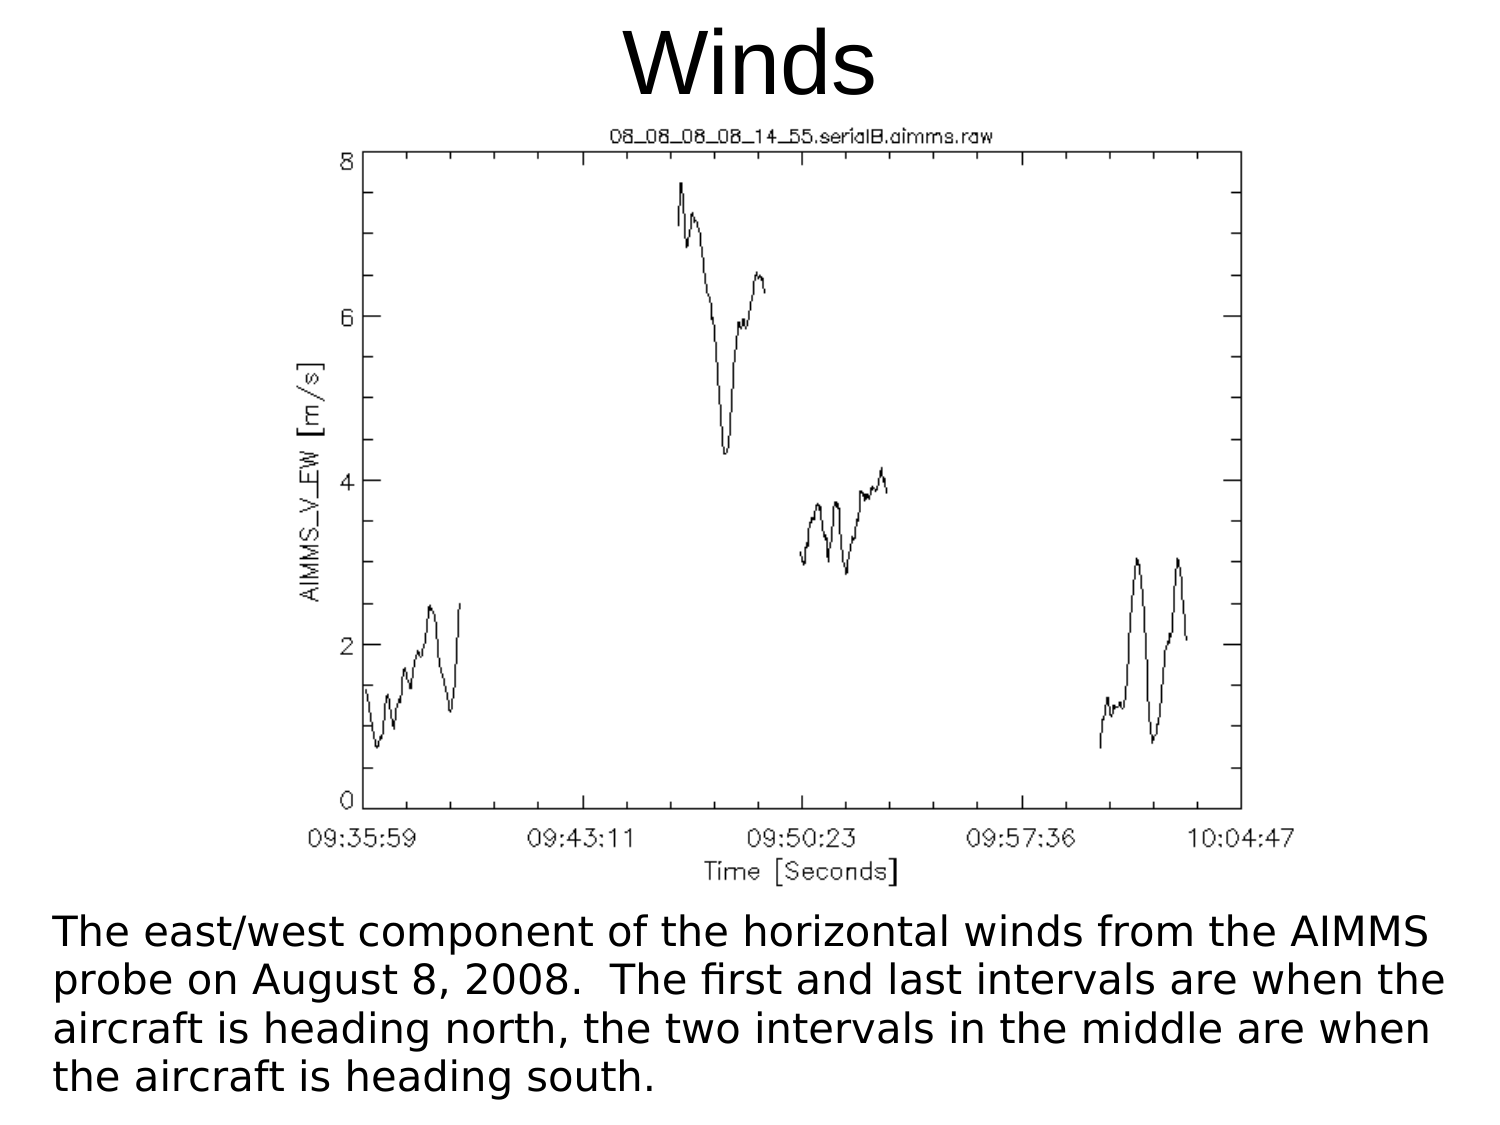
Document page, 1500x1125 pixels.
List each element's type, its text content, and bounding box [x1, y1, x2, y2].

title Winds [75, 0, 1426, 126]
text_box The east/west component of the horizontal winds from the AIMMS probe on August 8, 2008. The first and last intervals are when the aircraft is heading north, the two intervals in the middle are when the aircraft is heading south. [37, 899, 1488, 1110]
picture [203, 126, 1297, 888]
